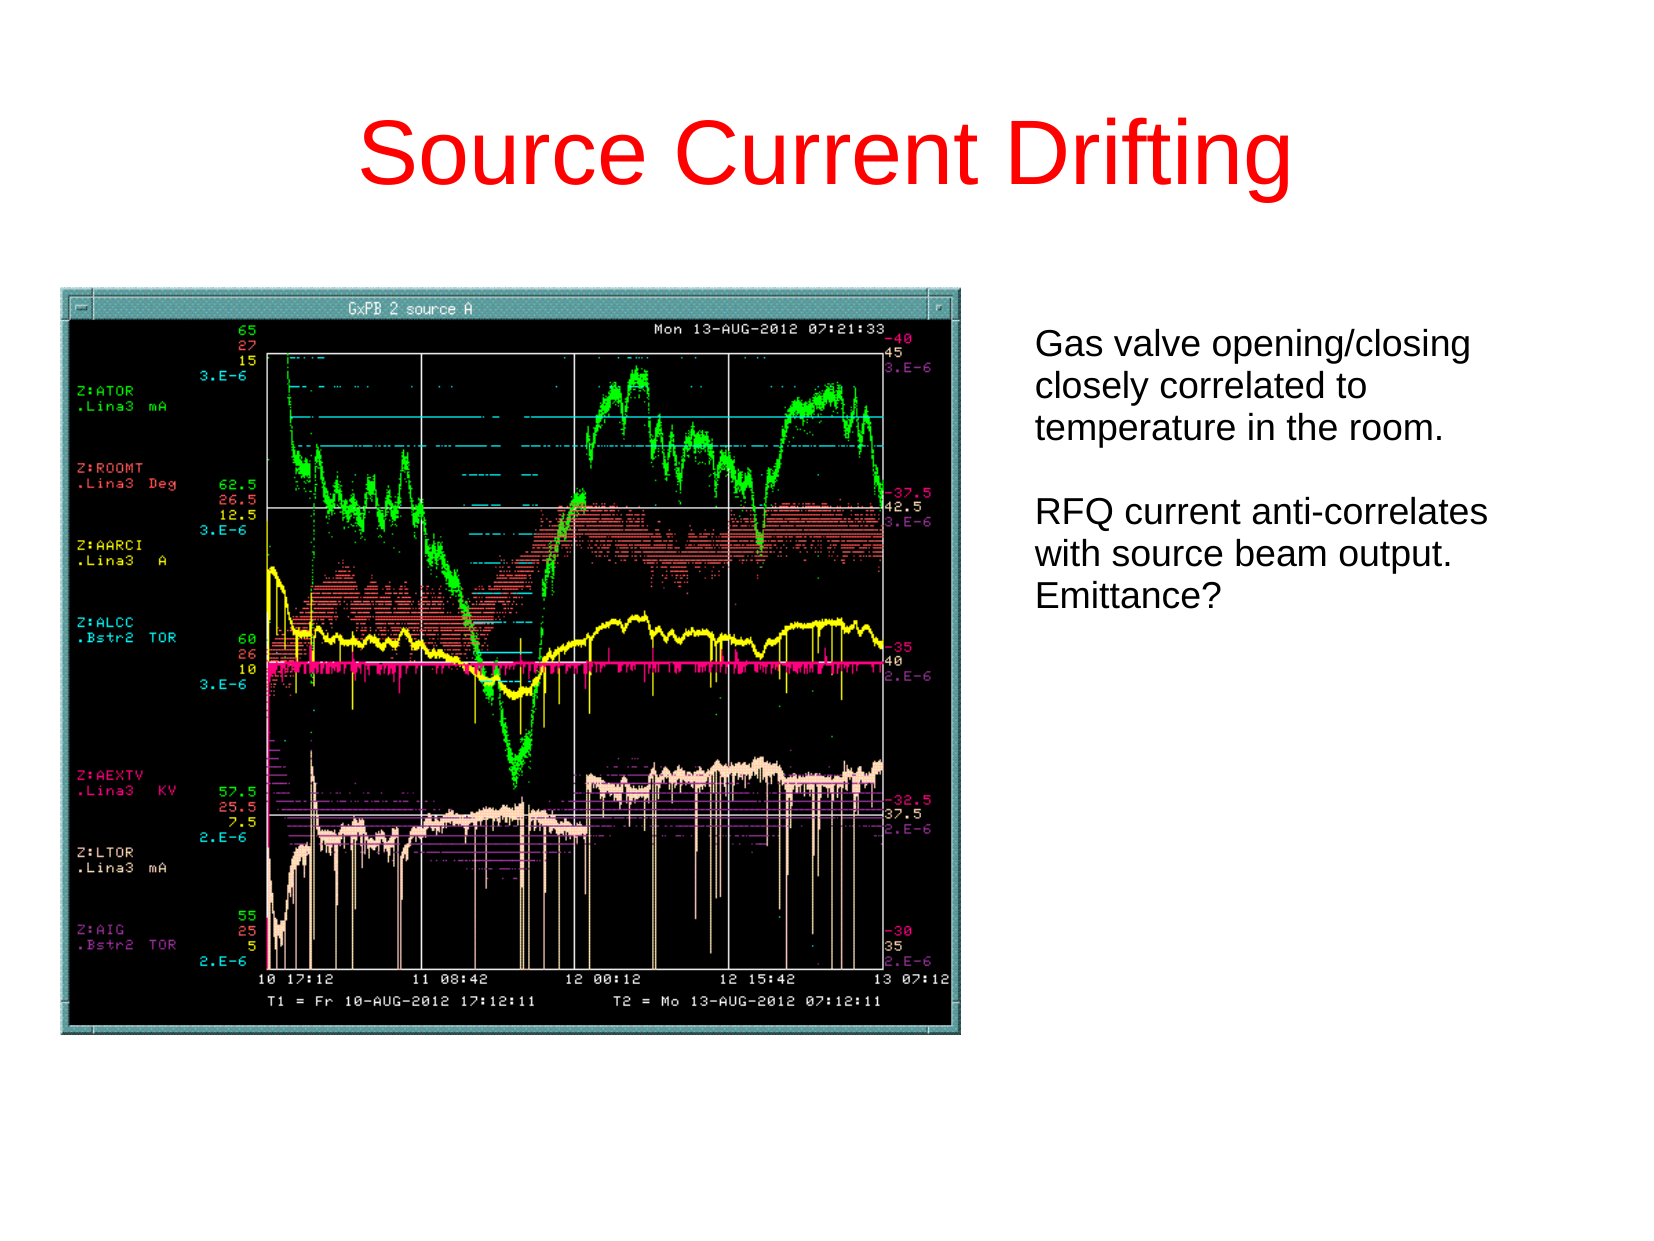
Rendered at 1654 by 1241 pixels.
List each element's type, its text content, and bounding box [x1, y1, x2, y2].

picture [60, 287, 961, 1036]
title Source Current Drifting [82, 49, 1571, 257]
text_box Gas valve opening/closing closely correlated to temperature in the room. RFQ current anti-correlates with source beam output. Emittance? [1020, 315, 1561, 624]
